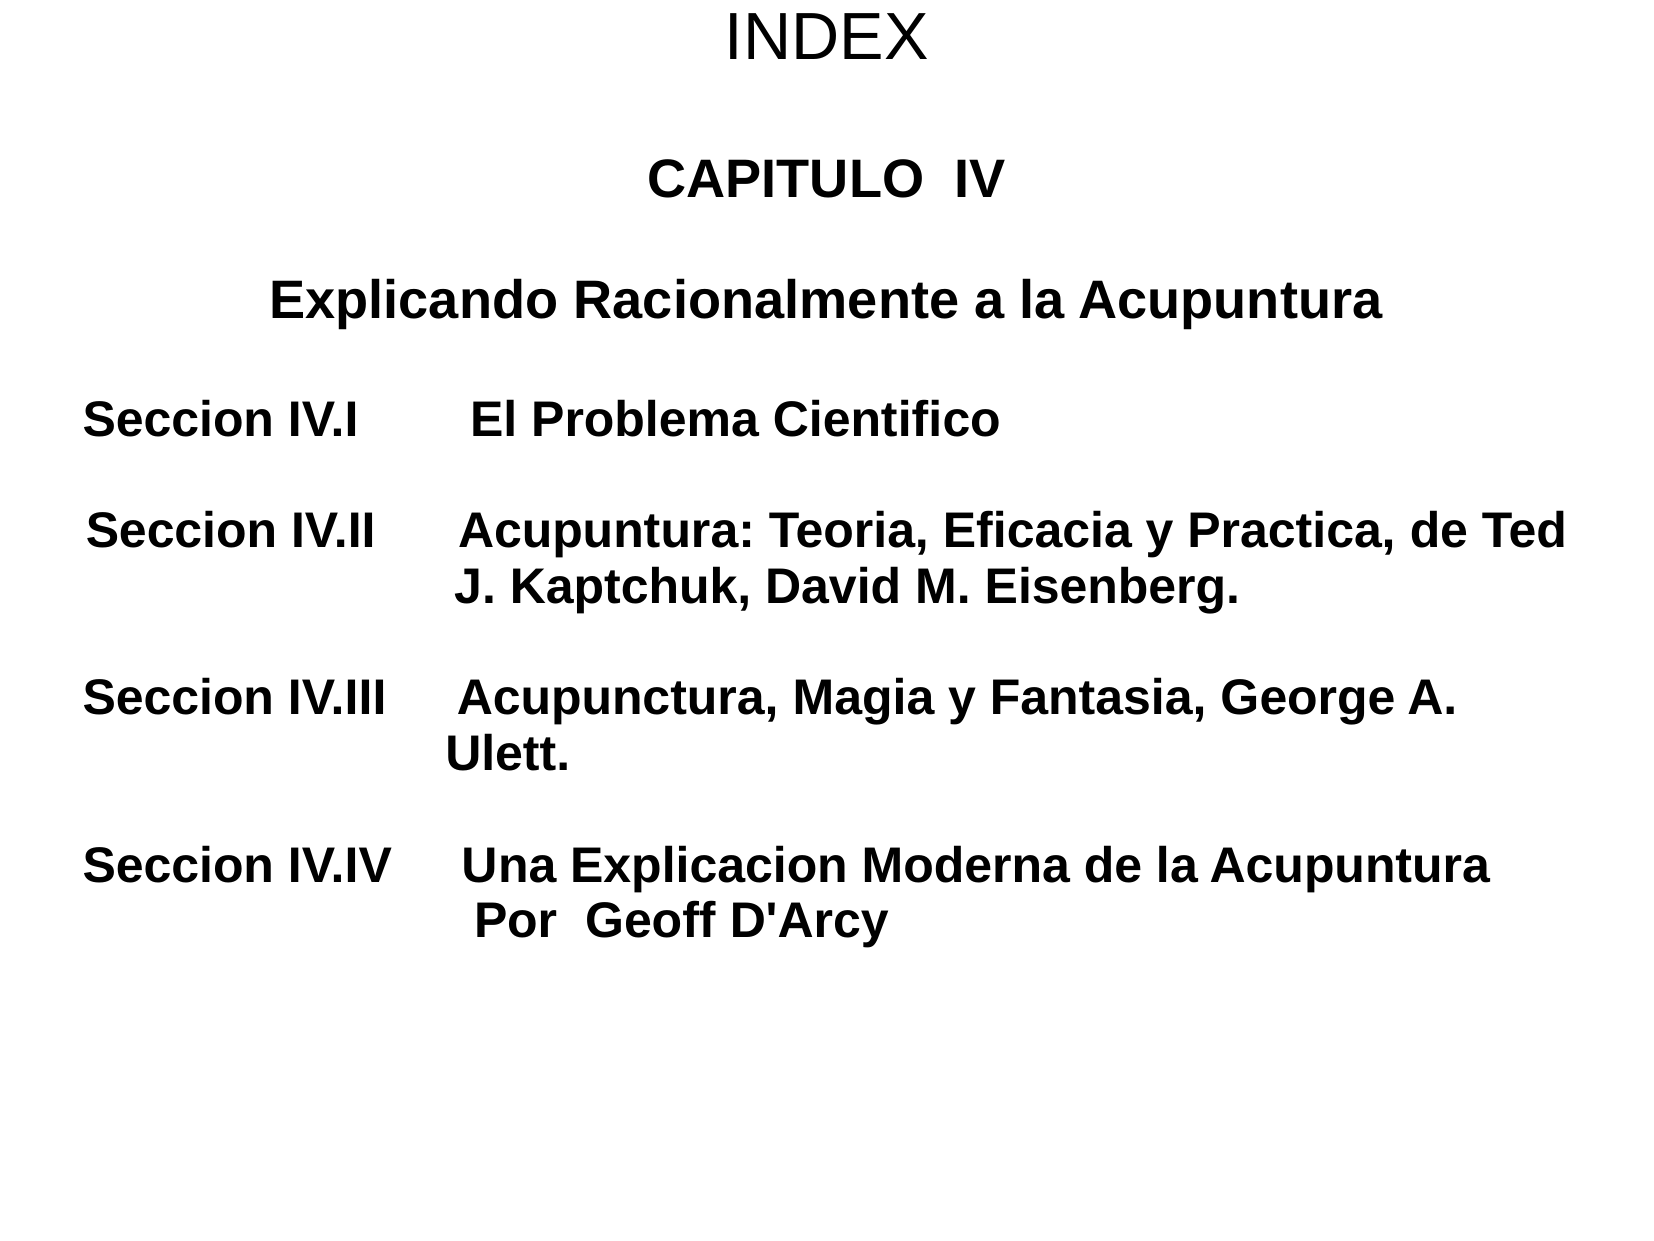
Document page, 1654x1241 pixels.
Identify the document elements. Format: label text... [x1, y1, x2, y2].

text_box INDEX CAPITULO IV Explicando Racionalmente a la Acupuntura Seccion IV.I El Problema Cientifico Seccion IV.II Acupuntura: Teoria, Eficacia y Practica, de Ted J. Kaptchuk, David M. Eisenberg. Seccion IV.III Acupunctura, Magia y Fantasia, George A. Ulett. Seccion IV.IV Una Explicacion Moderna de la Acupuntura Por Geoff D'Arcy [82, 0, 1571, 1241]
